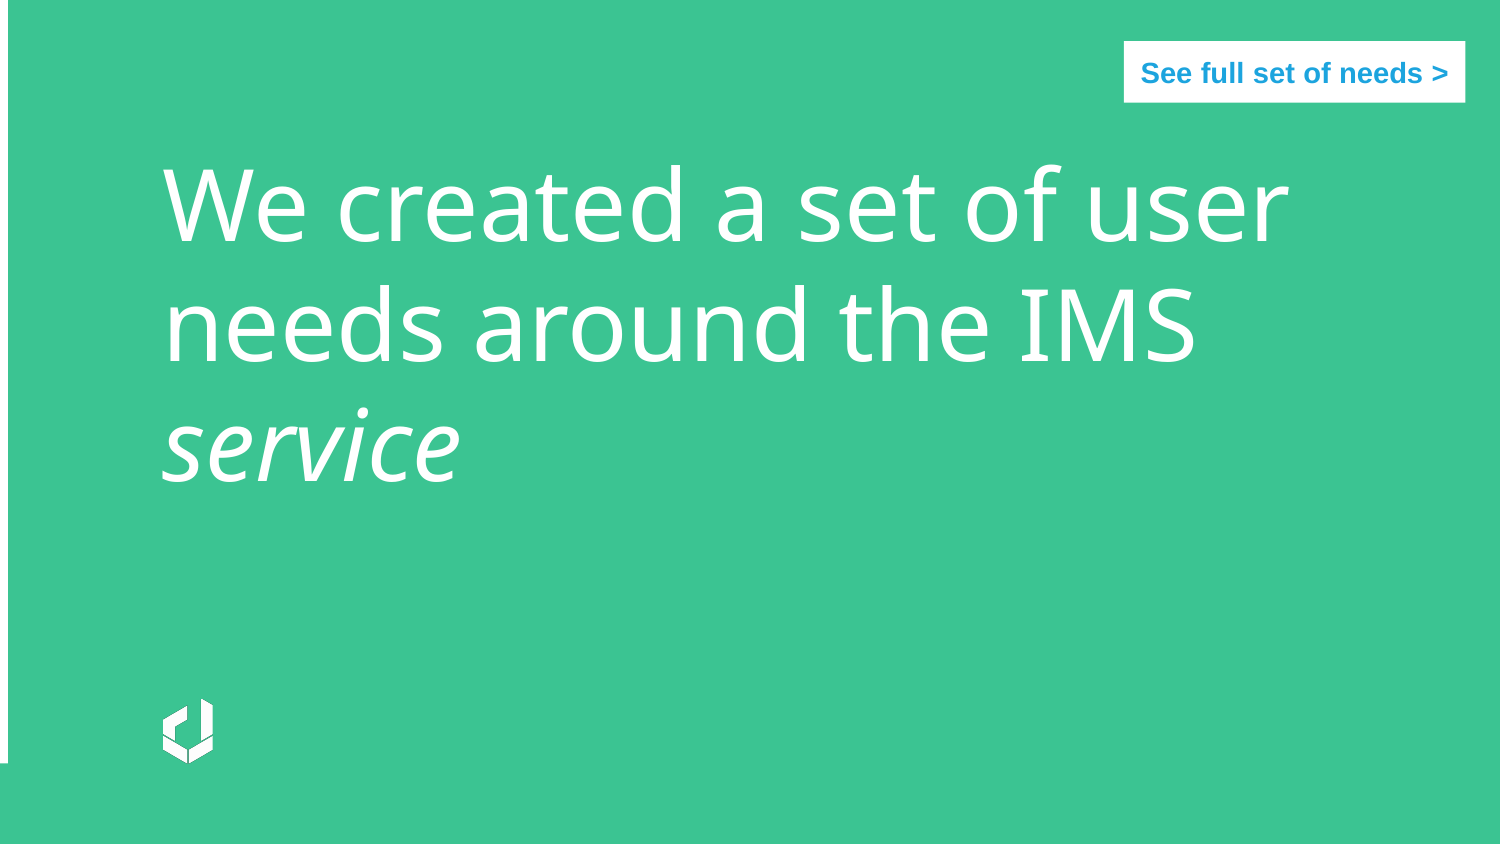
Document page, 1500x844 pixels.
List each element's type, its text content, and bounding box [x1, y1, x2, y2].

title We created a set of user needs around the IMS service [147, 126, 1396, 615]
picture [163, 699, 213, 764]
text_box See full set of needs > [1123, 41, 1466, 103]
